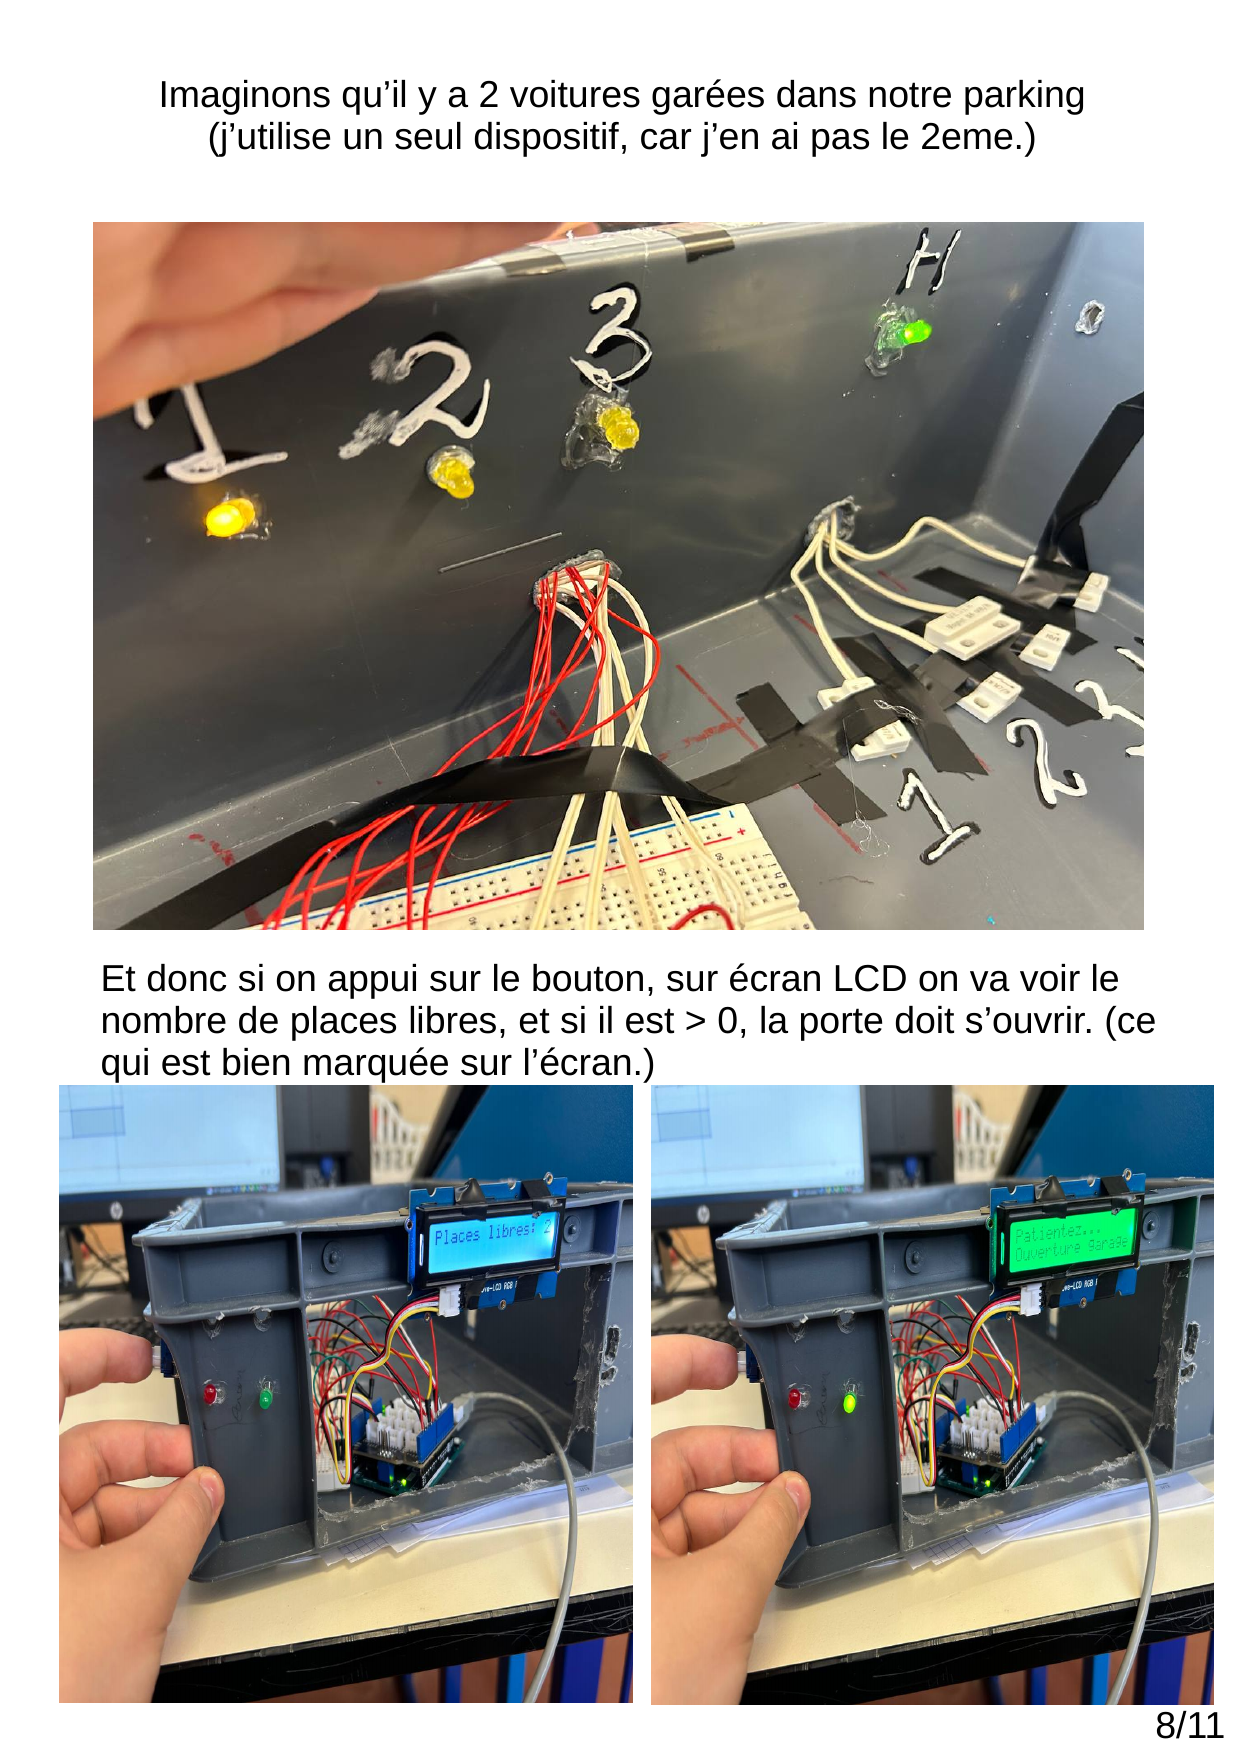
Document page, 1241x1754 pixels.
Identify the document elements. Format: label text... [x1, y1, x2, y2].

picture [59, 1085, 633, 1703]
text_box Imaginons qu’il y a 2 voitures garées dans notre parking (j’utilise un seul dispositif, car j’en ai pas le 2eme.) [109, 44, 1136, 188]
text_box 8/11 [1140, 1697, 1241, 1754]
picture [93, 222, 1144, 930]
text_box Et donc si on appui sur le bouton, sur écran LCD on va voir le nombre de places libres, et si il est > 0, la porte doit s’ouvrir. (ce qui est bien marquée sur l’écran.) [85, 950, 1193, 1092]
picture [651, 1085, 1214, 1705]
